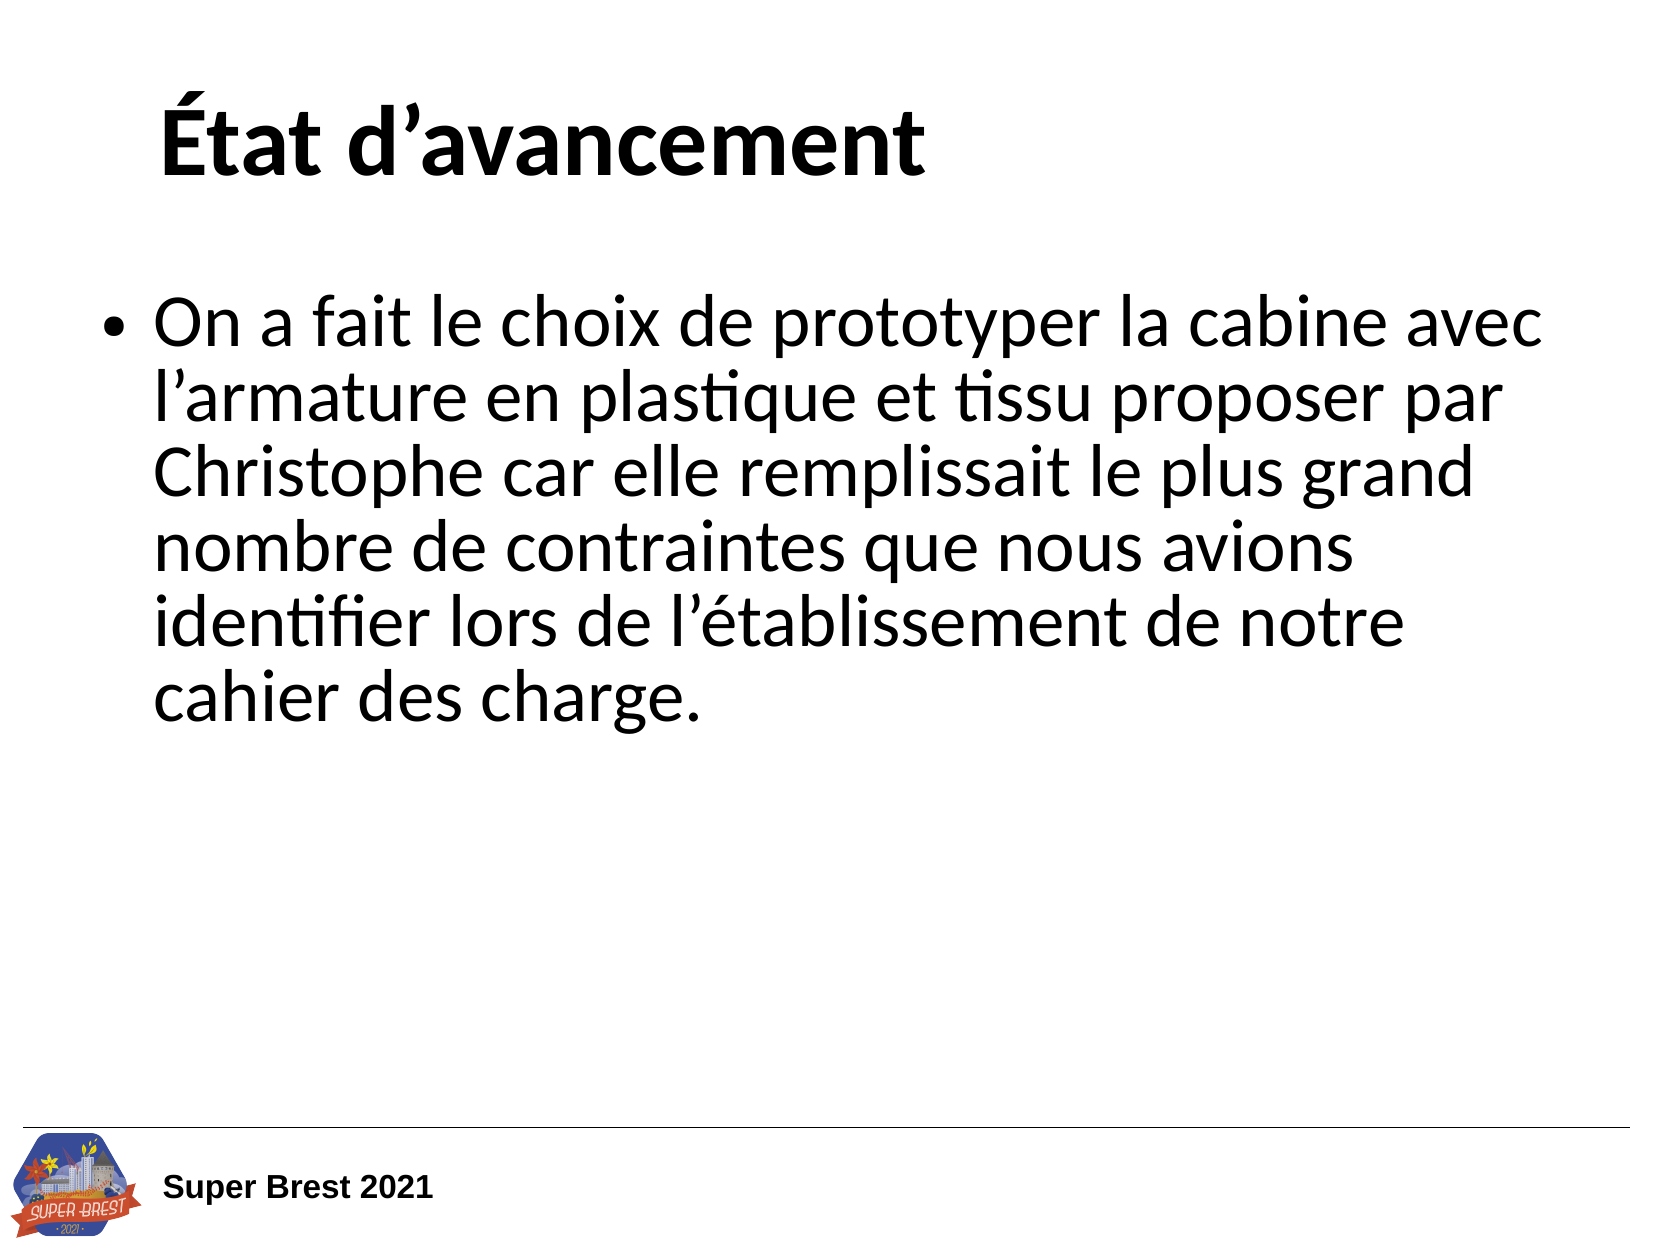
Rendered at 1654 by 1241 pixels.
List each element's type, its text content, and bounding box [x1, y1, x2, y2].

picture [10, 1133, 142, 1238]
list On a fait le choix de prototyper la cabine avec l’armature en plastique et tissu proposer par Christophe car elle remplissait le plus grand nombre de contraintes que nous avions identifier lors de l’établissement de notre cahier des charge. [82, 290, 1571, 1109]
title État d’avancement [11, 47, 1347, 255]
text_box Super Brest 2021 [147, 1160, 1070, 1214]
